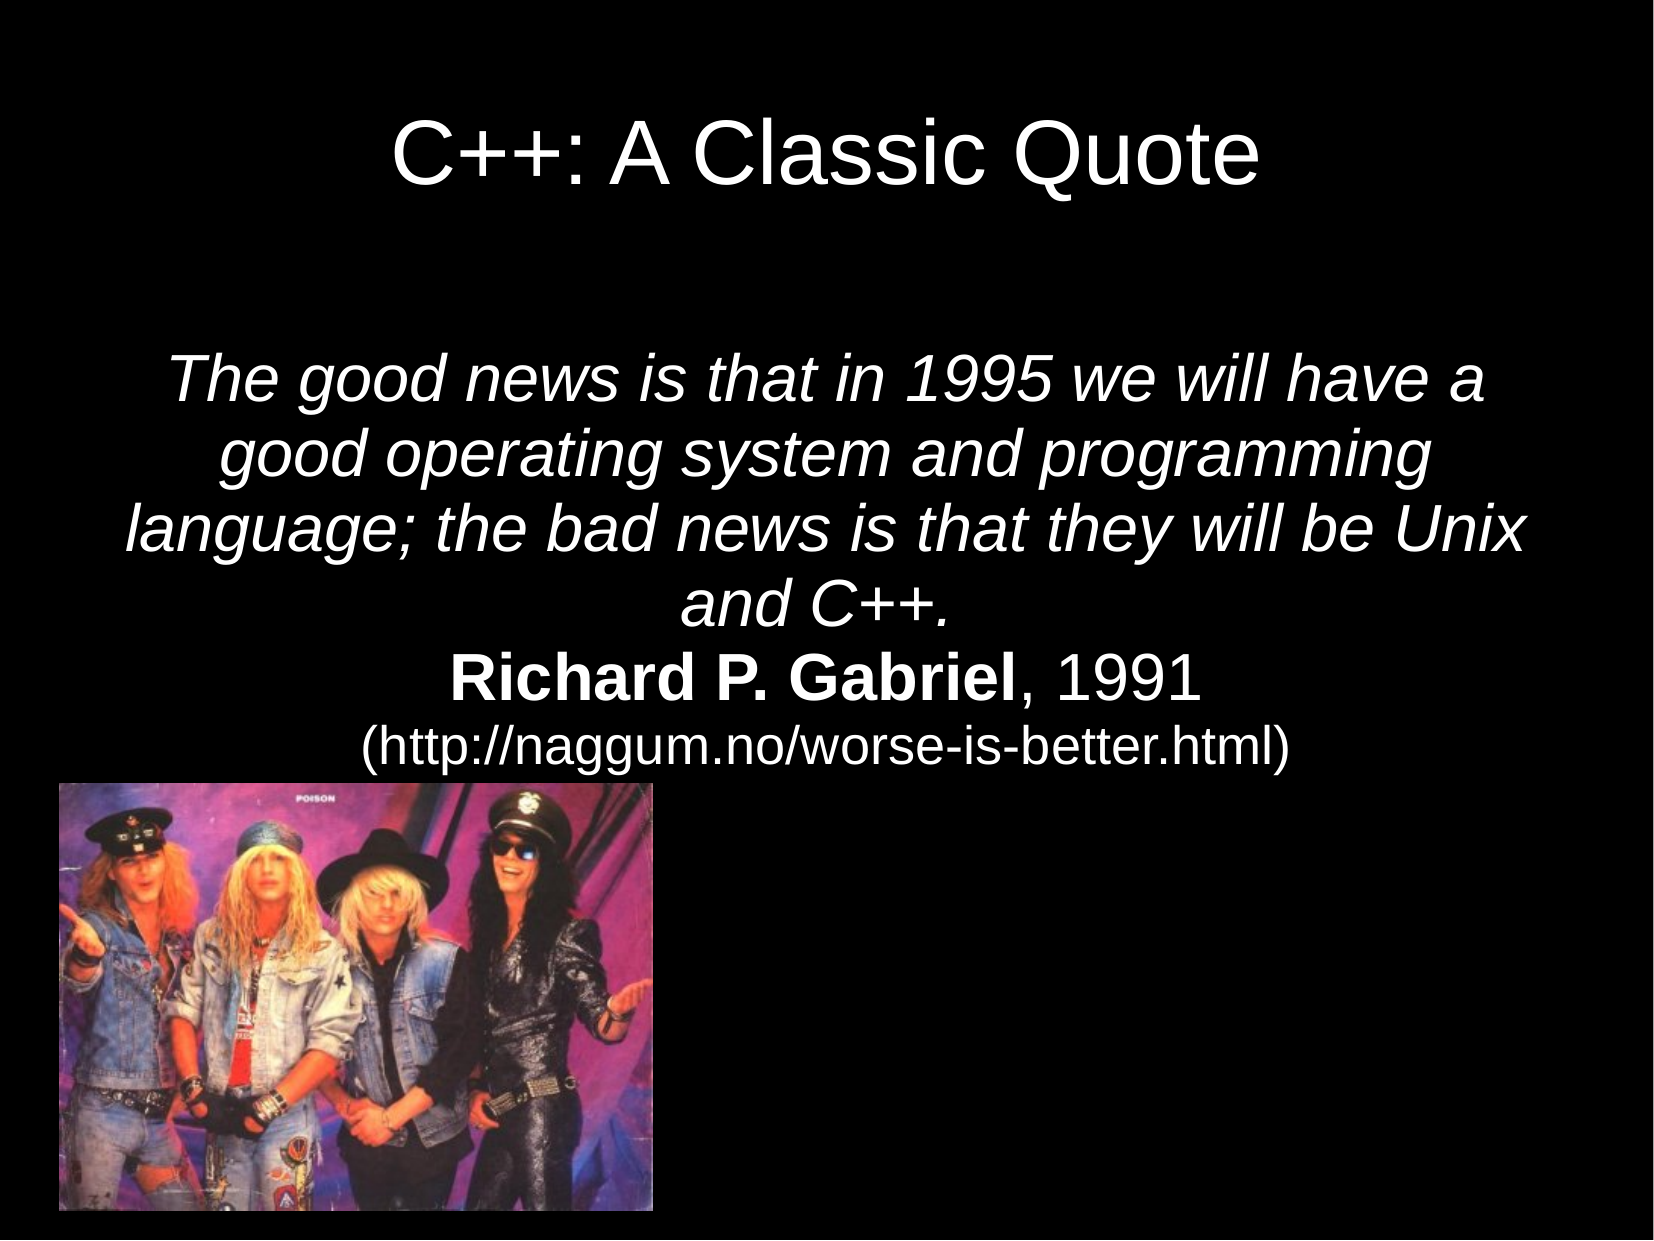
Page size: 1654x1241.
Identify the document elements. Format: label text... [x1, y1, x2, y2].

subtitle The good news is that in 1995 we will have a good operating system and programming language; the bad news is that they will be Unix and C++. Richard P. Gabriel, 1991 (http://naggum.no/worse-is-better.html) [82, 290, 1571, 827]
picture [59, 783, 653, 1211]
title C++: A Classic Quote [82, 49, 1571, 257]
